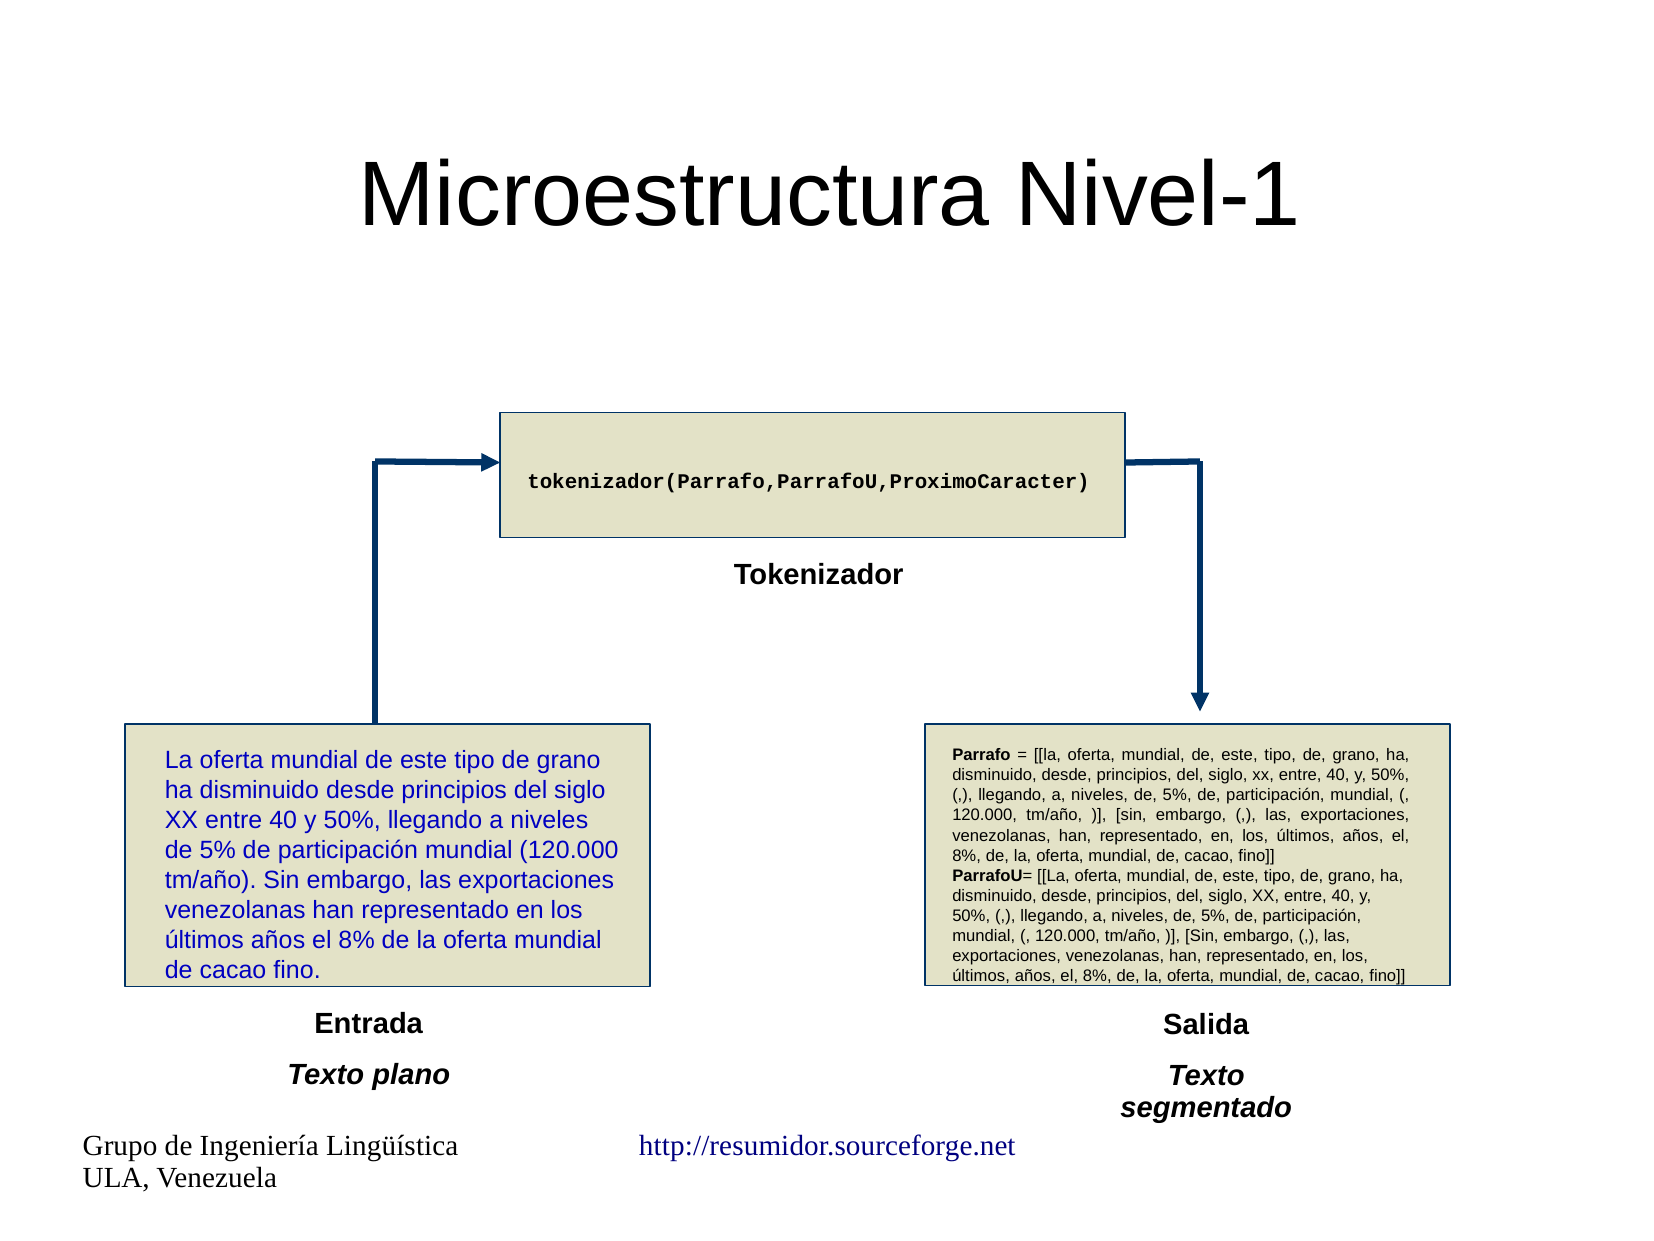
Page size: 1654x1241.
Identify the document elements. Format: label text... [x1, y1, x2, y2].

text_box [125, 723, 651, 987]
title Microestructura Nivel-1 [225, 99, 1436, 288]
text_box [924, 723, 1450, 986]
text_box tokenizador(Parrafo,ParrafoU,ProximoCaracter) [512, 425, 1113, 541]
text_box Tokenizador [687, 549, 951, 601]
text_box Parrafo = [[la, oferta, mundial, de, este, tipo, de, grano, ha, disminuido, desde, principios, del, siglo, xx, entre, 40, y, 50%, (,), llegando, a, niveles, de, 5%, de, participación, mundial, (, 120.000, tm/año, )], [sin, embargo, (,), las, exportaciones, venezolanas, han, representado, en, los, últimos, años, el, 8%, de, la, oferta, mundial, de, cacao, fino]] ParrafoU= [[La, oferta, mundial, de, este, tipo, de, grano, ha, disminuido, desde, principios, del, siglo, XX, entre, 40, y, 50%, (,), llegando, a, niveles, de, 5%, de, participación, mundial, (, 120.000, tm/año, )], [Sin, embargo, (,), las, exportaciones, venezolanas, han, representado, en, los, últimos, años, el, 8%, de, la, oferta, mundial, de, cacao, fino]] [937, 736, 1426, 993]
text_box Entrada Texto plano [237, 998, 501, 1102]
text_box [500, 412, 1126, 538]
text_box Salida Texto segmentado [1074, 999, 1338, 1132]
text_box La oferta mundial de este tipo de grano ha disminuido desde principios del siglo XX entre 40 y 50%, llegando a niveles de 5% de participación mundial (120.000 tm/año). Sin embargo, las exportaciones venezolanas han representado en los últimos años el 8% de la oferta mundial de cacao fino. [150, 736, 638, 992]
